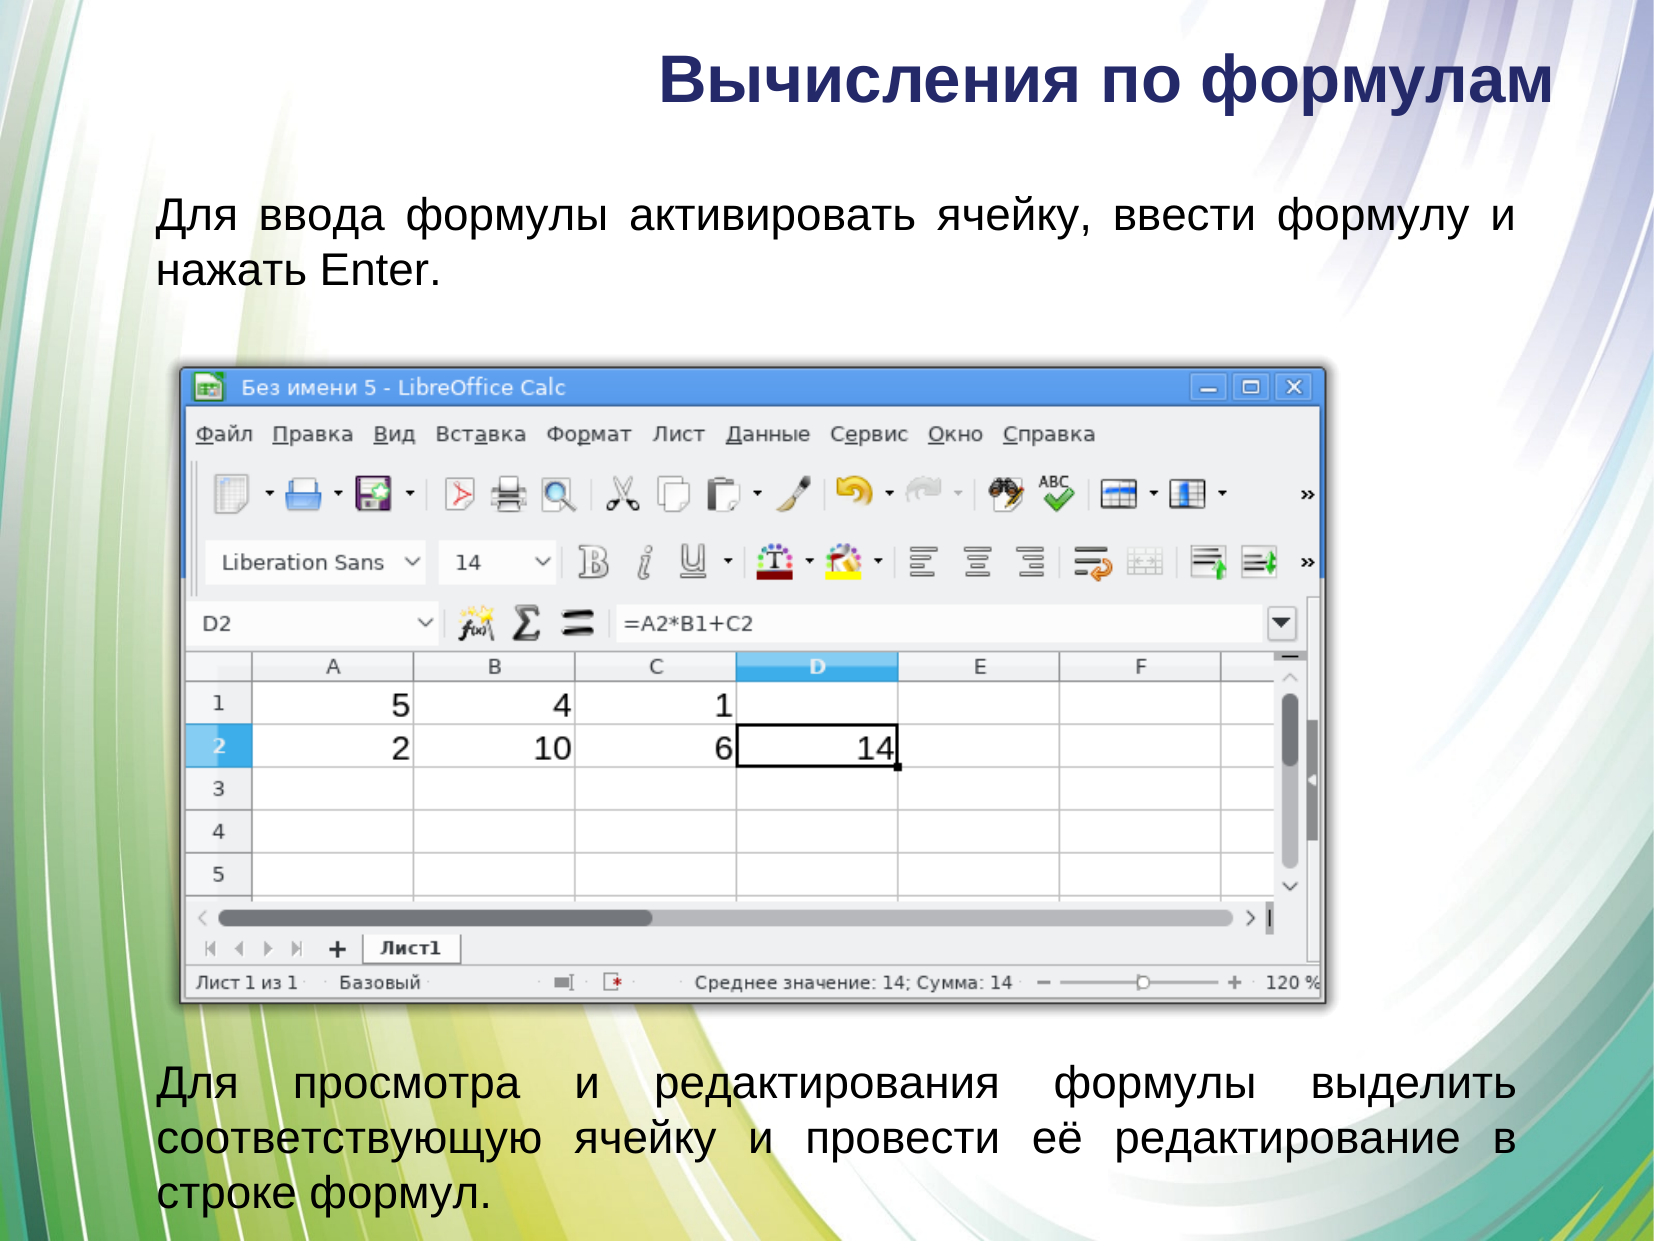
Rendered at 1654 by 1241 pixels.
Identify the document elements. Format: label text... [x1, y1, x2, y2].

text_box Для ввода формулы активировать ячейку, ввести формулу и нажать Enter. [140, 177, 1532, 303]
picture [0, 0, 1654, 1241]
text_box Для просмотра и редактирования формулы выделить соответствующую ячейку и провести её редактирование в строке формул. [141, 1044, 1533, 1226]
text_box Вычисления по формулам [97, 34, 1571, 126]
